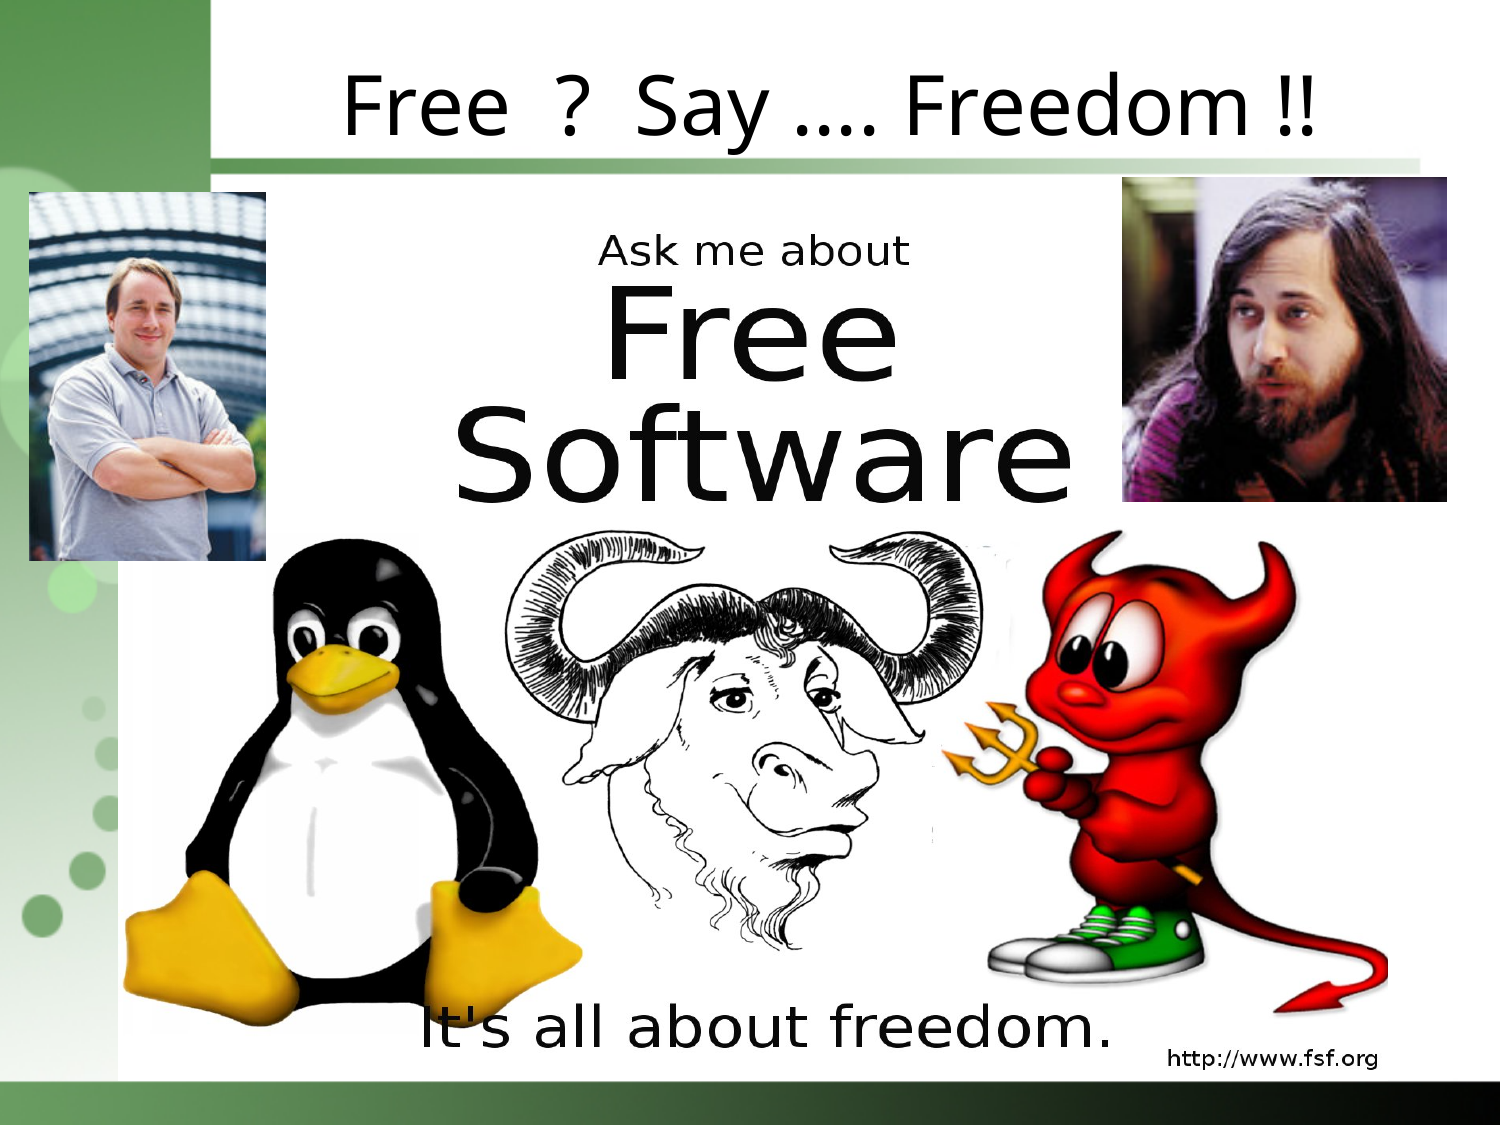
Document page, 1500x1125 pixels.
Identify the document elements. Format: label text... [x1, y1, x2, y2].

title Free ? Say .... Freedom !! [214, 44, 1447, 161]
picture [0, 0, 1500, 1125]
